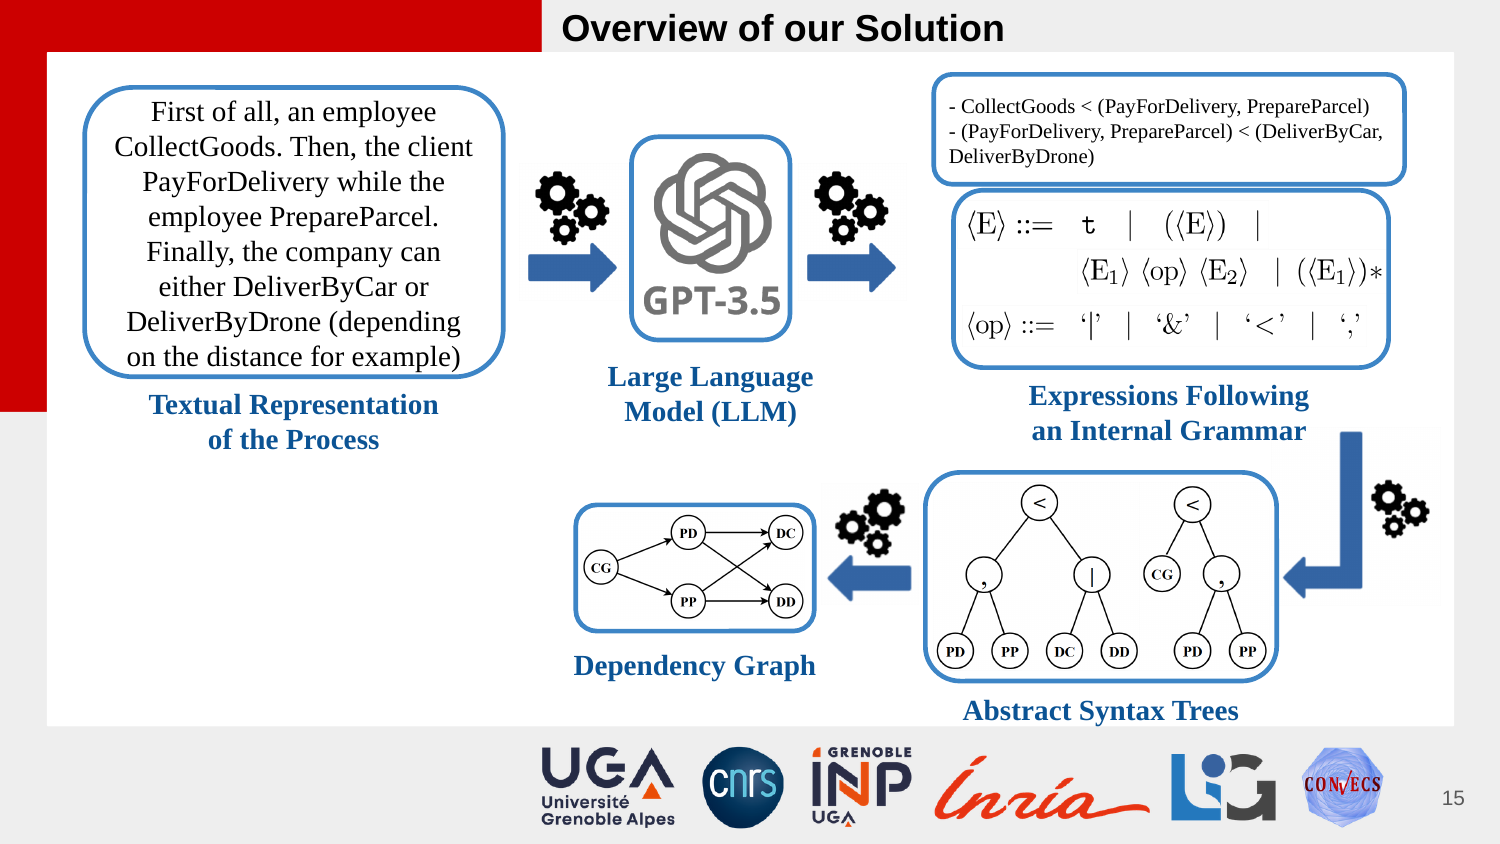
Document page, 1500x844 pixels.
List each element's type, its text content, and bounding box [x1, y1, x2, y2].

text_box Large Language Model (LLM) [586, 340, 836, 444]
text_box Overview of our Solution [546, 0, 1441, 55]
text_box Dependency Graph [532, 636, 858, 691]
slide_number <numéro> [1389, 764, 1480, 830]
picture [0, 0, 1500, 844]
text_box First of all, an employee CollectGoods. Then, the client PayForDelivery while the employee PrepareParcel. Finally, the company can either DeliverByCar or DeliverByDrone (depending on the distance for example) [84, 87, 504, 377]
text_box Abstract Syntax Trees [938, 681, 1264, 736]
text_box Expressions Following an Internal Grammar [1006, 359, 1332, 464]
text_box - CollectGoods < (PayForDelivery, PrepareParcel) - (PayForDelivery, PrepareParcel) < (DeliverByCar, DeliverByDrone) [937, 77, 1402, 181]
text_box Textual Representation of the Process [26, 393, 562, 448]
